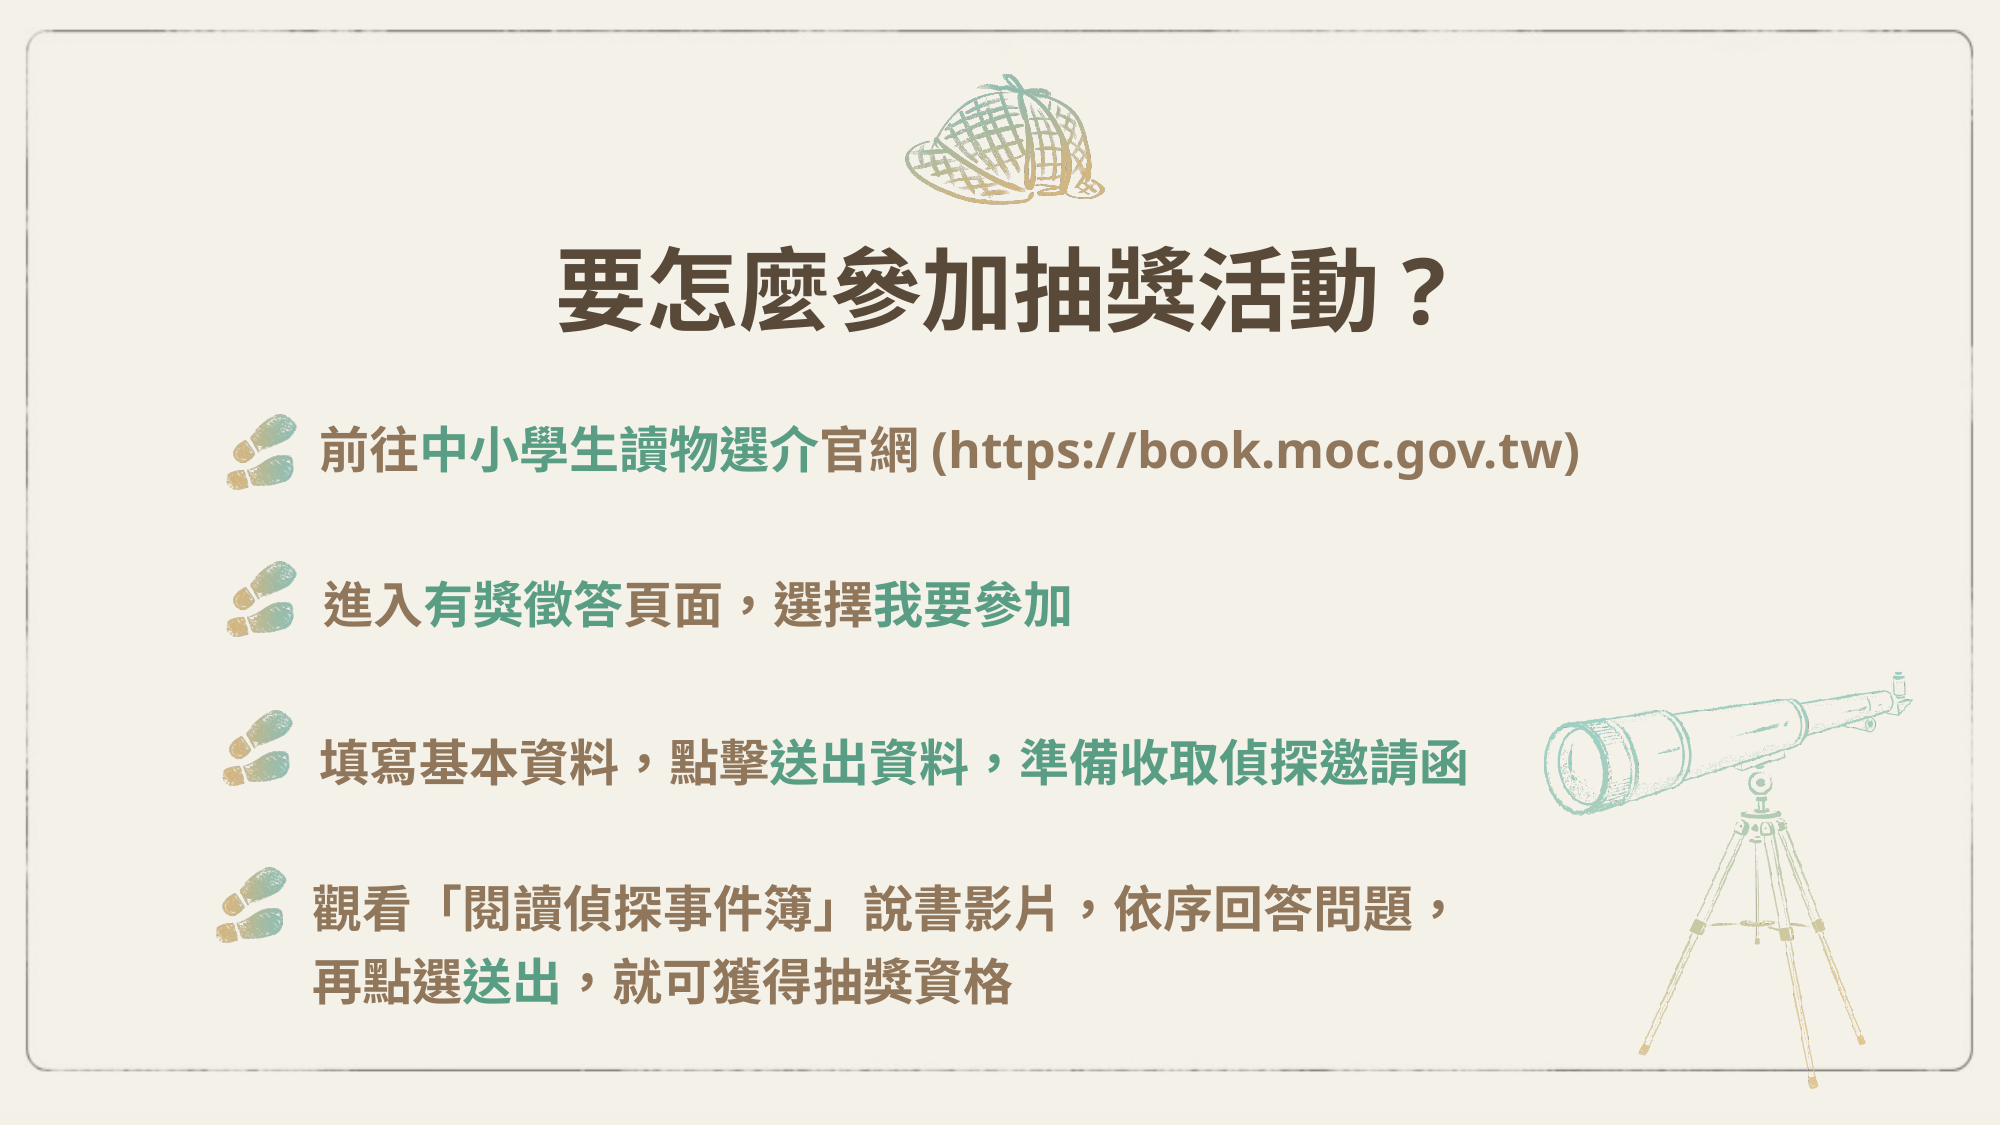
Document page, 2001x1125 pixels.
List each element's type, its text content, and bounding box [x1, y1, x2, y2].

text_box 觀看「閱讀偵探事件簿」說書影片，依序回答問題，再點選送出，就可獲得抽獎資格 [298, 857, 1509, 1018]
picture [152, 823, 361, 1016]
text_box 填寫基本資料，點擊送出資料，準備收取偵探邀請函 [322, 690, 1749, 799]
picture [903, 74, 1135, 226]
picture [159, 370, 371, 859]
text_box 前往中小學生讀物選介官網(https://book.moc.gov.tw) [305, 385, 1934, 494]
picture [1475, 604, 1979, 1125]
text_box 進入有獎徵答頁面，選擇我要參加 [323, 532, 1652, 641]
text_box 要怎麼參加抽獎活動? [437, 225, 1565, 352]
